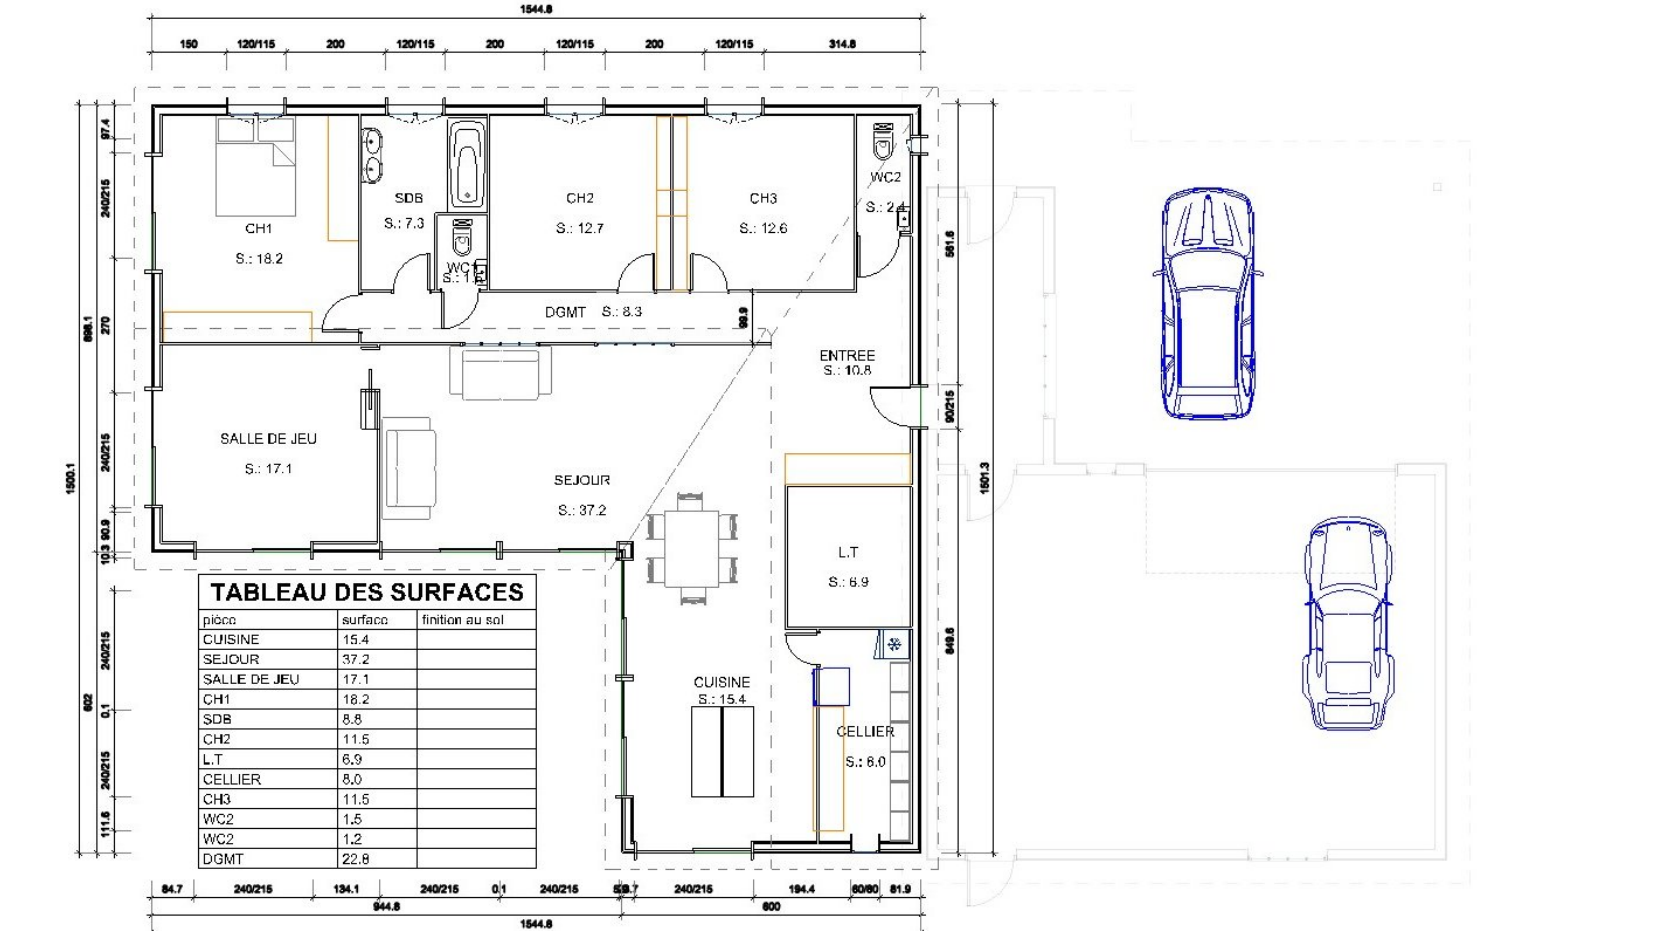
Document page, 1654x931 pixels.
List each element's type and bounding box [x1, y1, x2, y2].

picture [59, 0, 1480, 931]
